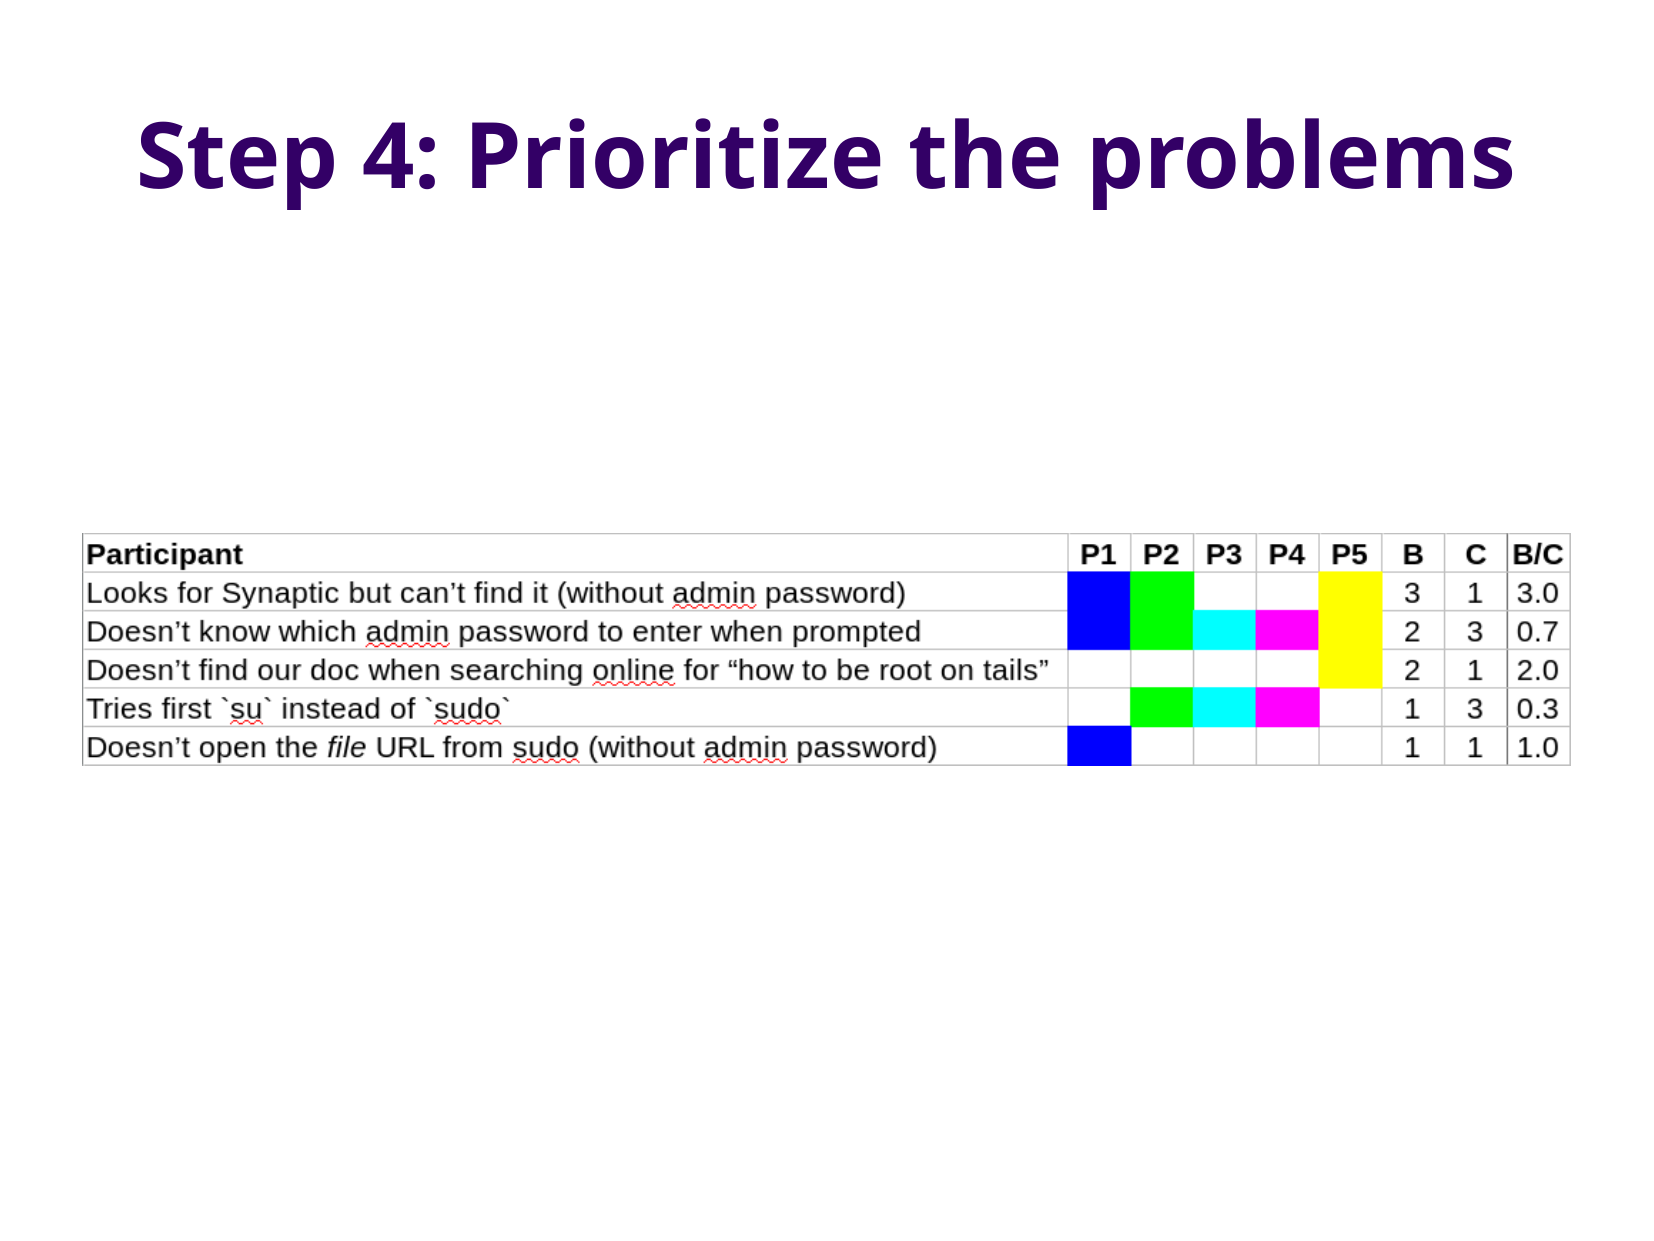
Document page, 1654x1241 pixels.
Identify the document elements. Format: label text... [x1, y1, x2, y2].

title Step 4: Prioritize the problems [82, 49, 1571, 257]
picture [82, 533, 1571, 766]
